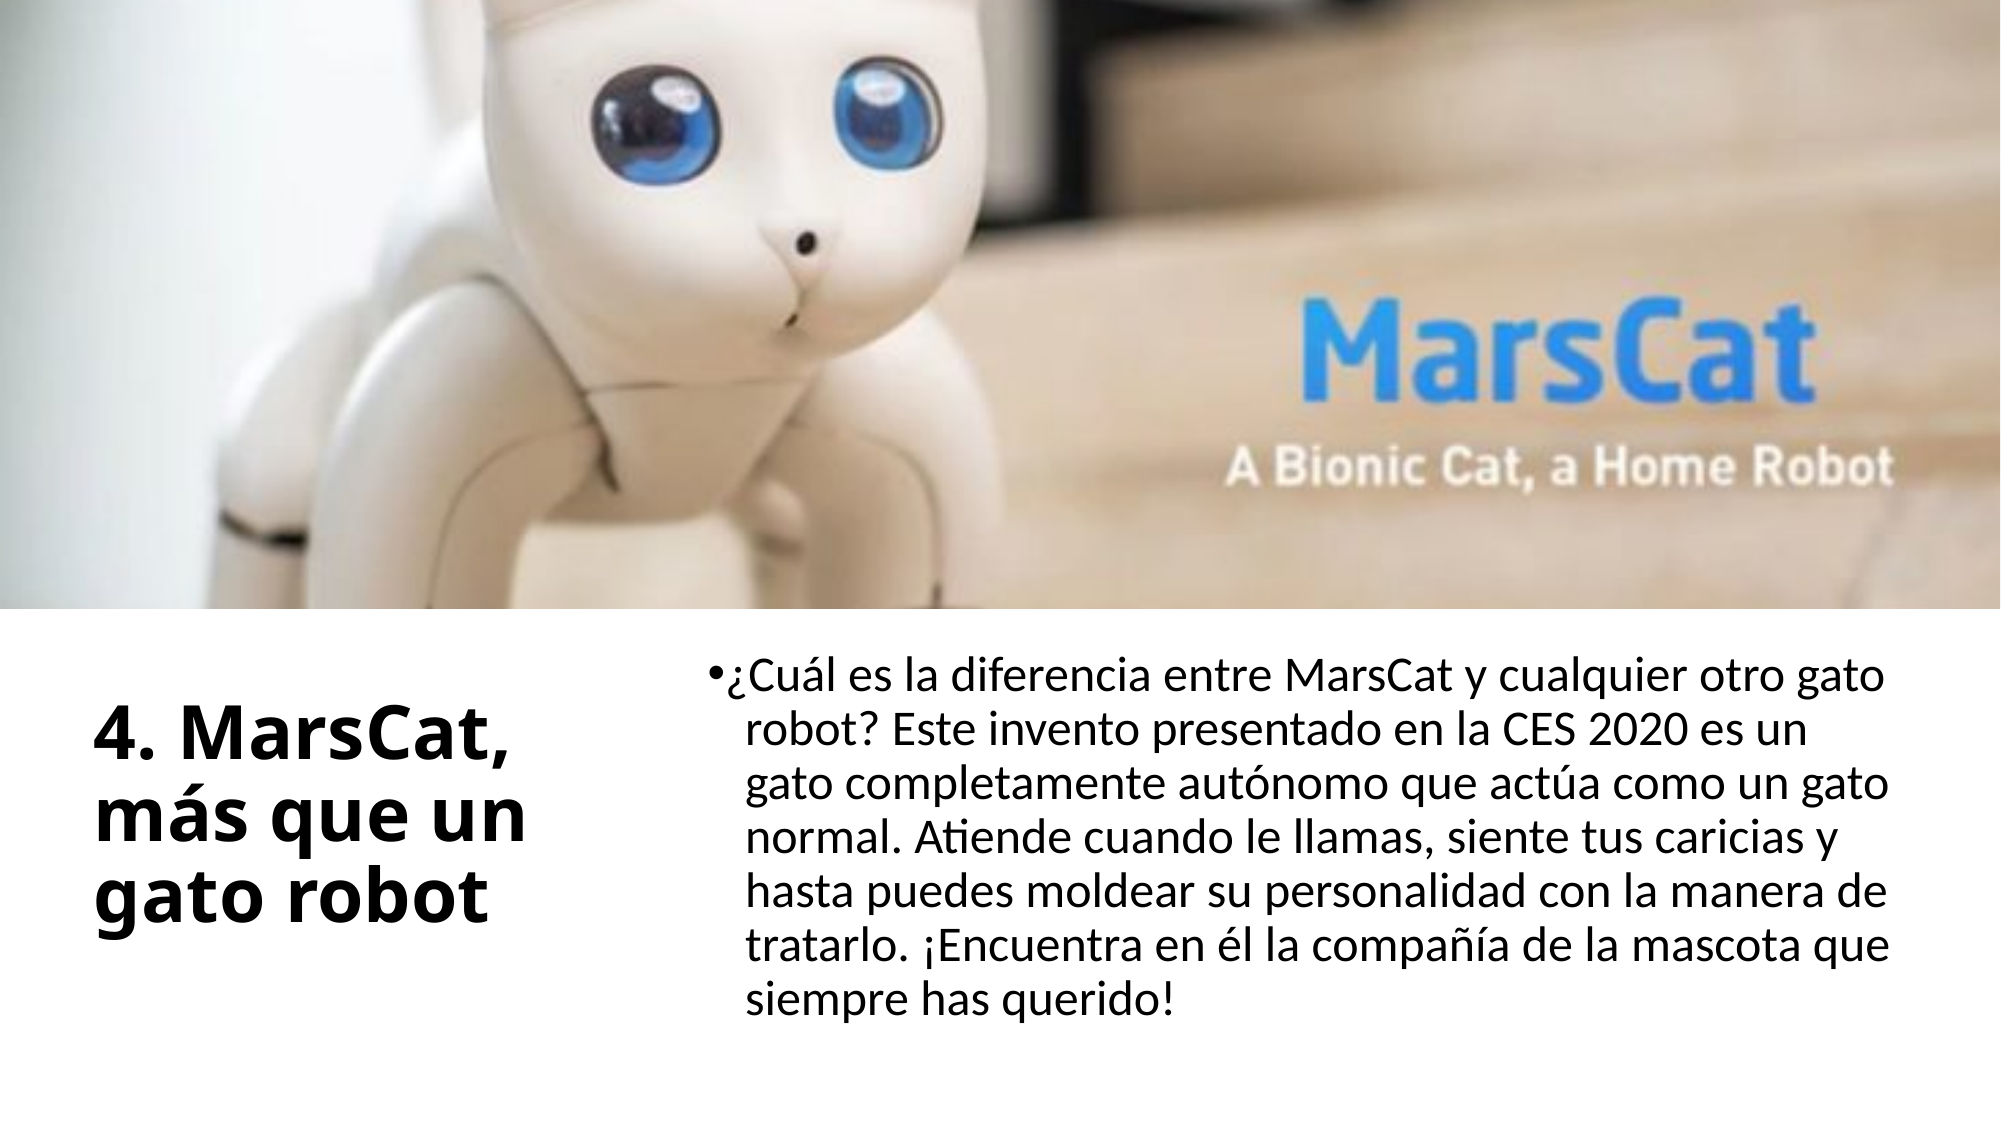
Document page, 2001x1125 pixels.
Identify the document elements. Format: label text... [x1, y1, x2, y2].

text_box 4. MarsCat, más que un gato robot [78, 615, 619, 1018]
picture [0, 0, 2000, 609]
text_box ¿Cuál es la diferencia entre MarsCat y cualquier otro gato robot? Este invento presentado en la CES 2020 es un gato completamente autónomo que actúa como un gato normal. Atiende cuando le llamas, siente tus caricias y hasta puedes moldear su personalidad con la manera de tratarlo. ¡Encuentra en él la compañía de la mascota que siempre has querido! [692, 636, 1921, 1039]
